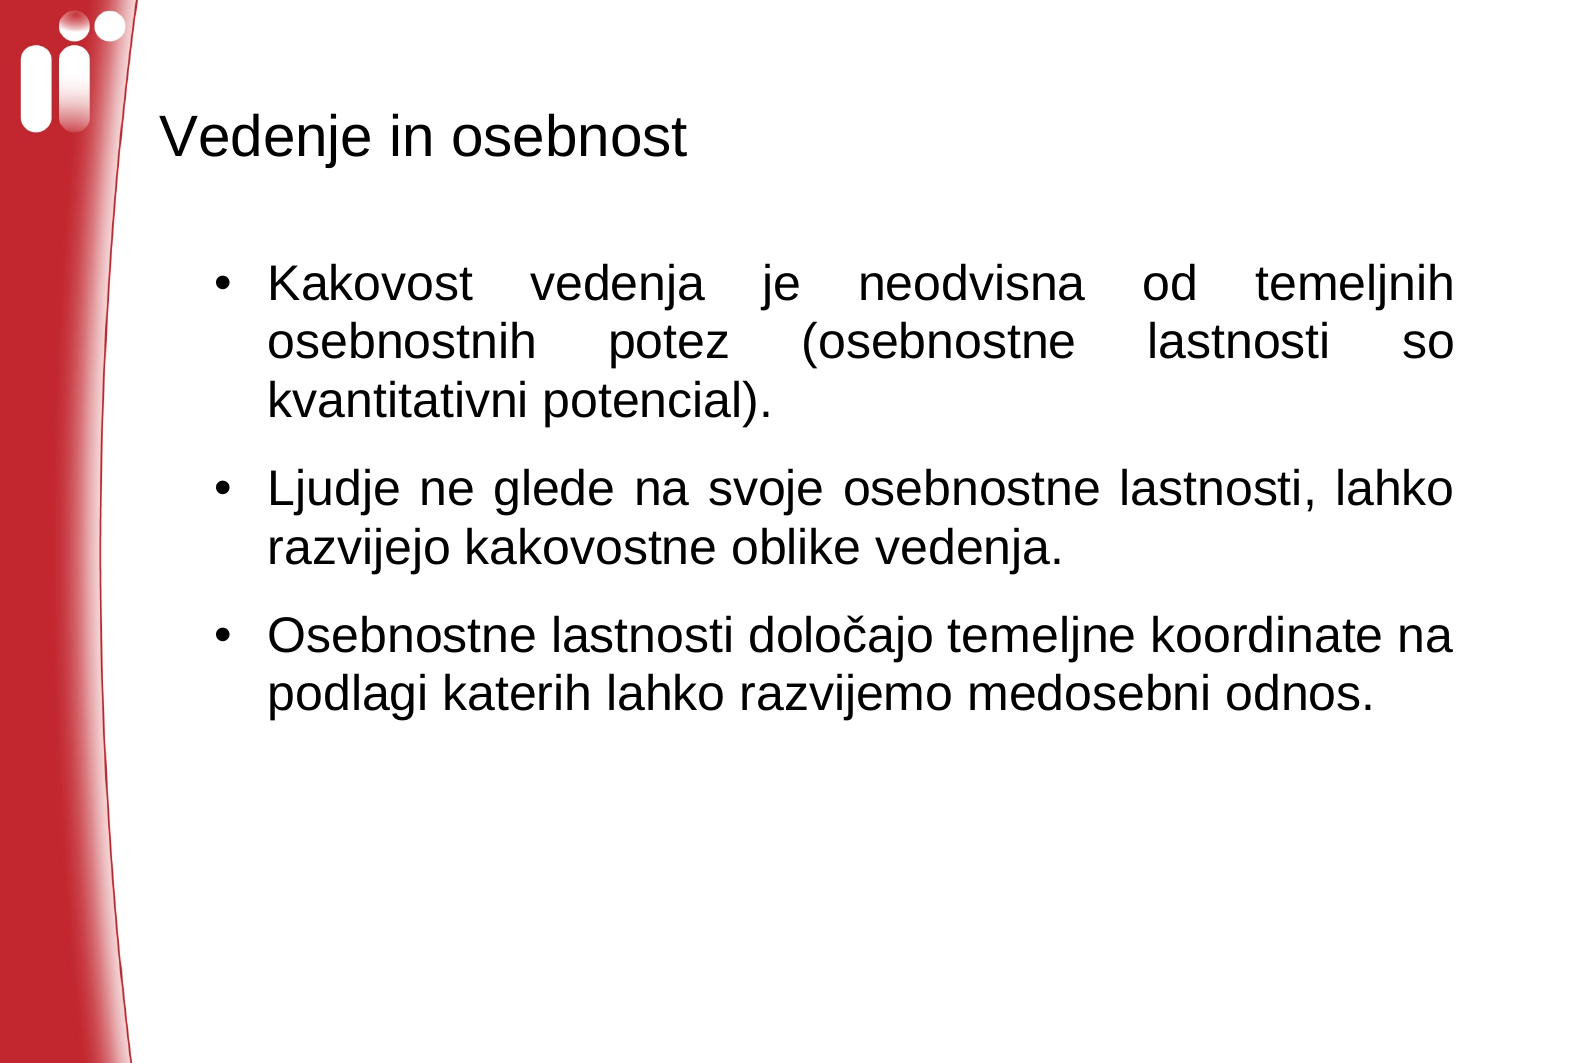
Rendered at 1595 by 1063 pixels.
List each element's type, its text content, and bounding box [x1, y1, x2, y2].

list Kakovost vedenja je neodvisna od temeljnih osebnostnih potez (osebnostne lastnosti so kvantitativni potencial). Ljudje ne glede na svoje osebnostne lastnosti, lahko razvijejo kakovostne oblike vedenja. Osebnostne lastnosti določajo temeljne koordinate na podlagi katerih lahko razvijemo medosebni odnos. [197, 253, 1456, 1063]
title Vedenje in osebnost [159, 18, 1515, 254]
picture [0, 0, 1414, 1063]
